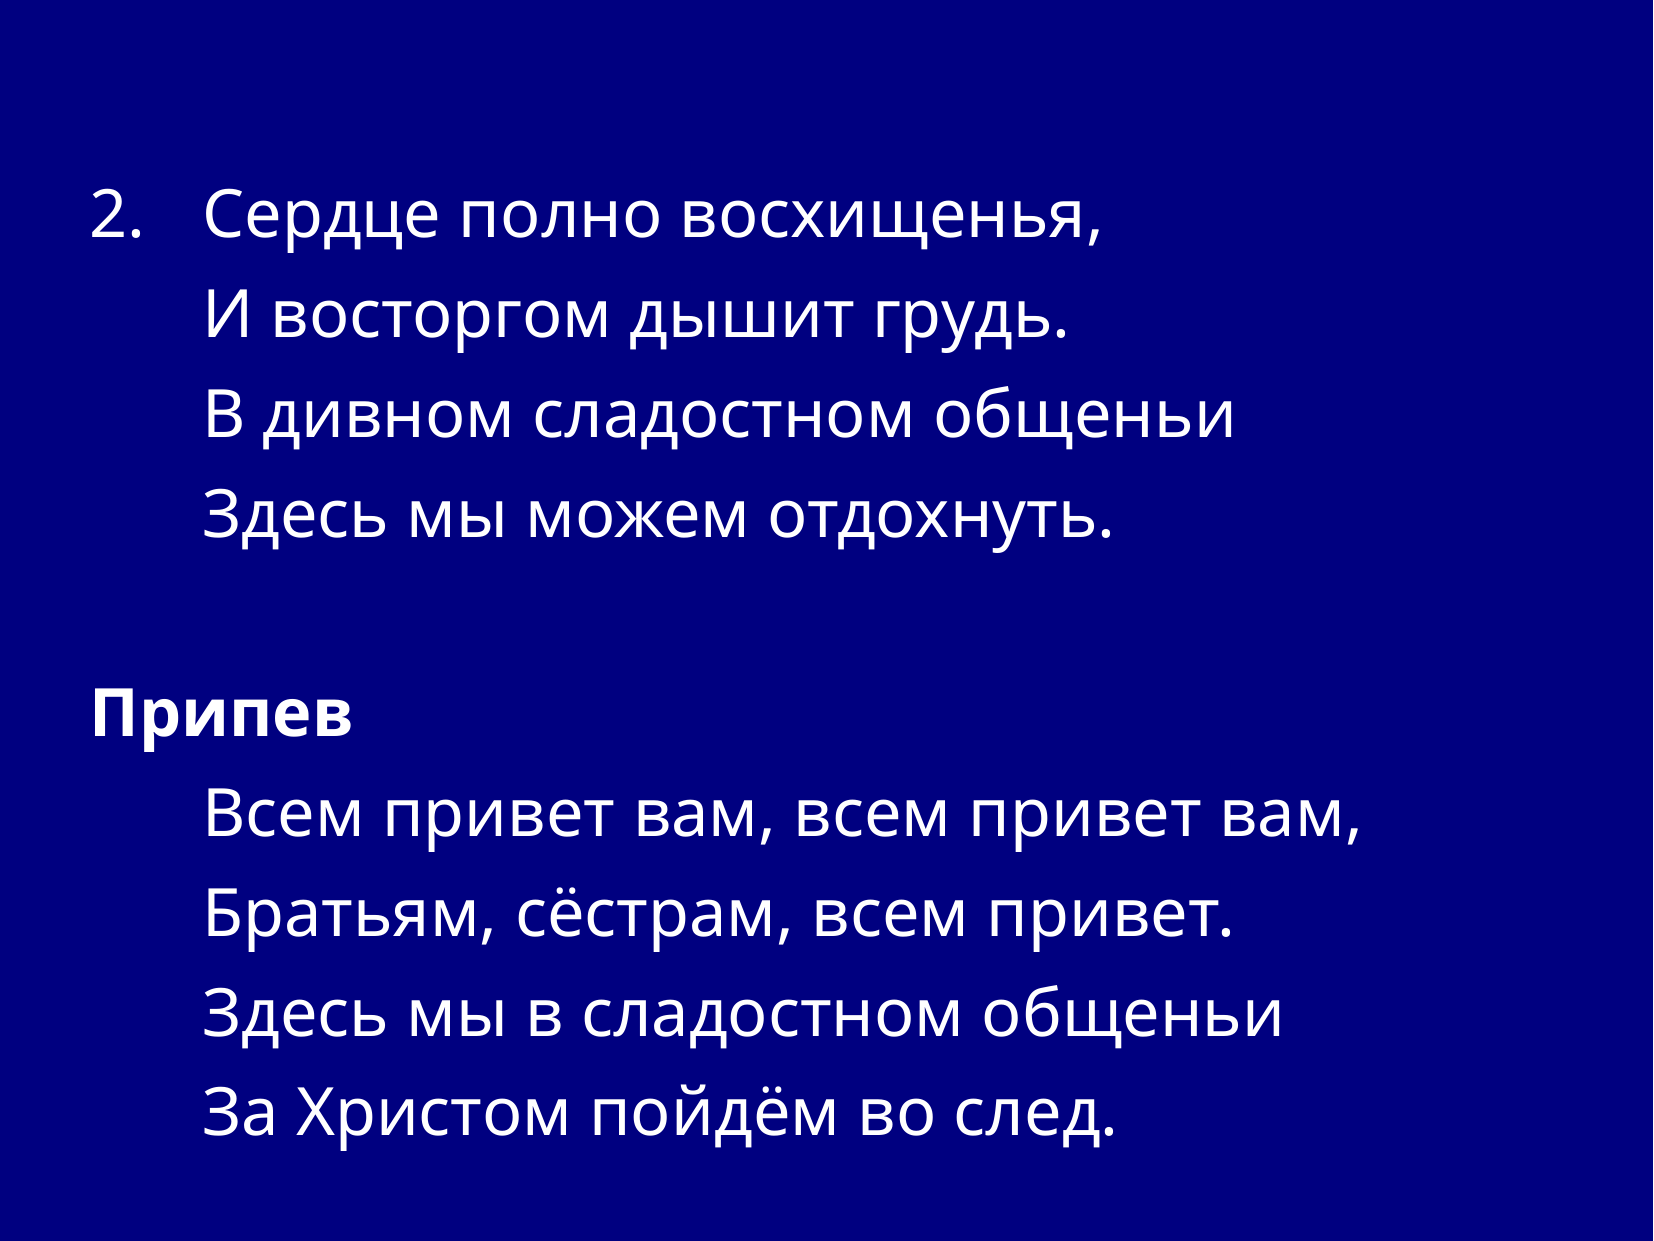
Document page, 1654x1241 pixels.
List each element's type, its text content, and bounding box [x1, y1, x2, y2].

text_box 2. Сердце полно восхищенья, И восторгом дышит грудь. В дивном сладостном общеньи Здесь мы можем отдохнуть. Припев Всем привет вам, всем привет вам, Братьям, сёстрам, всем привет. Здесь мы в сладостном общеньи За Христом пойдём во след. [75, 150, 1576, 1163]
